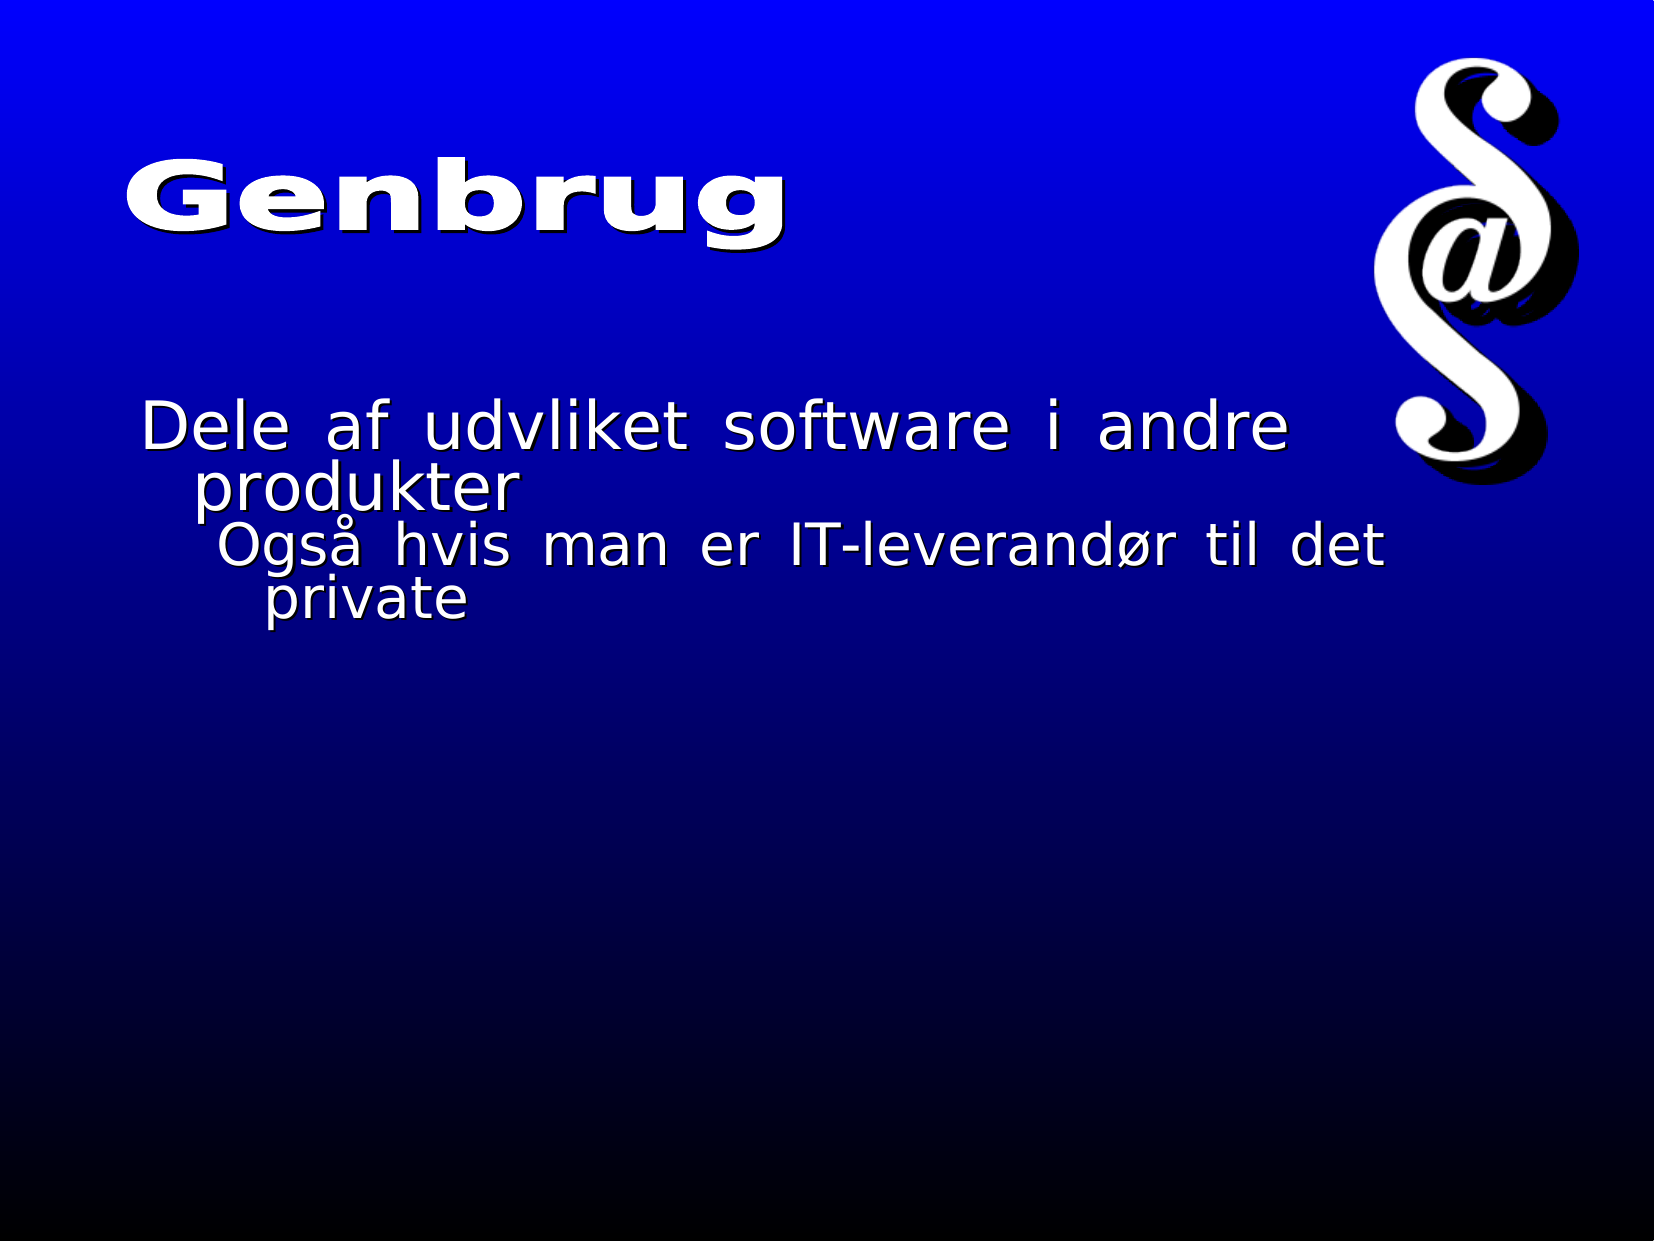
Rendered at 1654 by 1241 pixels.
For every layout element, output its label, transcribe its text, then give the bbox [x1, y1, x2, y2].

list Dele af udvliket software i andre produkter Også hvis man er IT-leverandør til det private [121, 403, 1534, 1127]
picture [1357, 44, 1595, 488]
title Genbrug [121, 102, 1281, 311]
